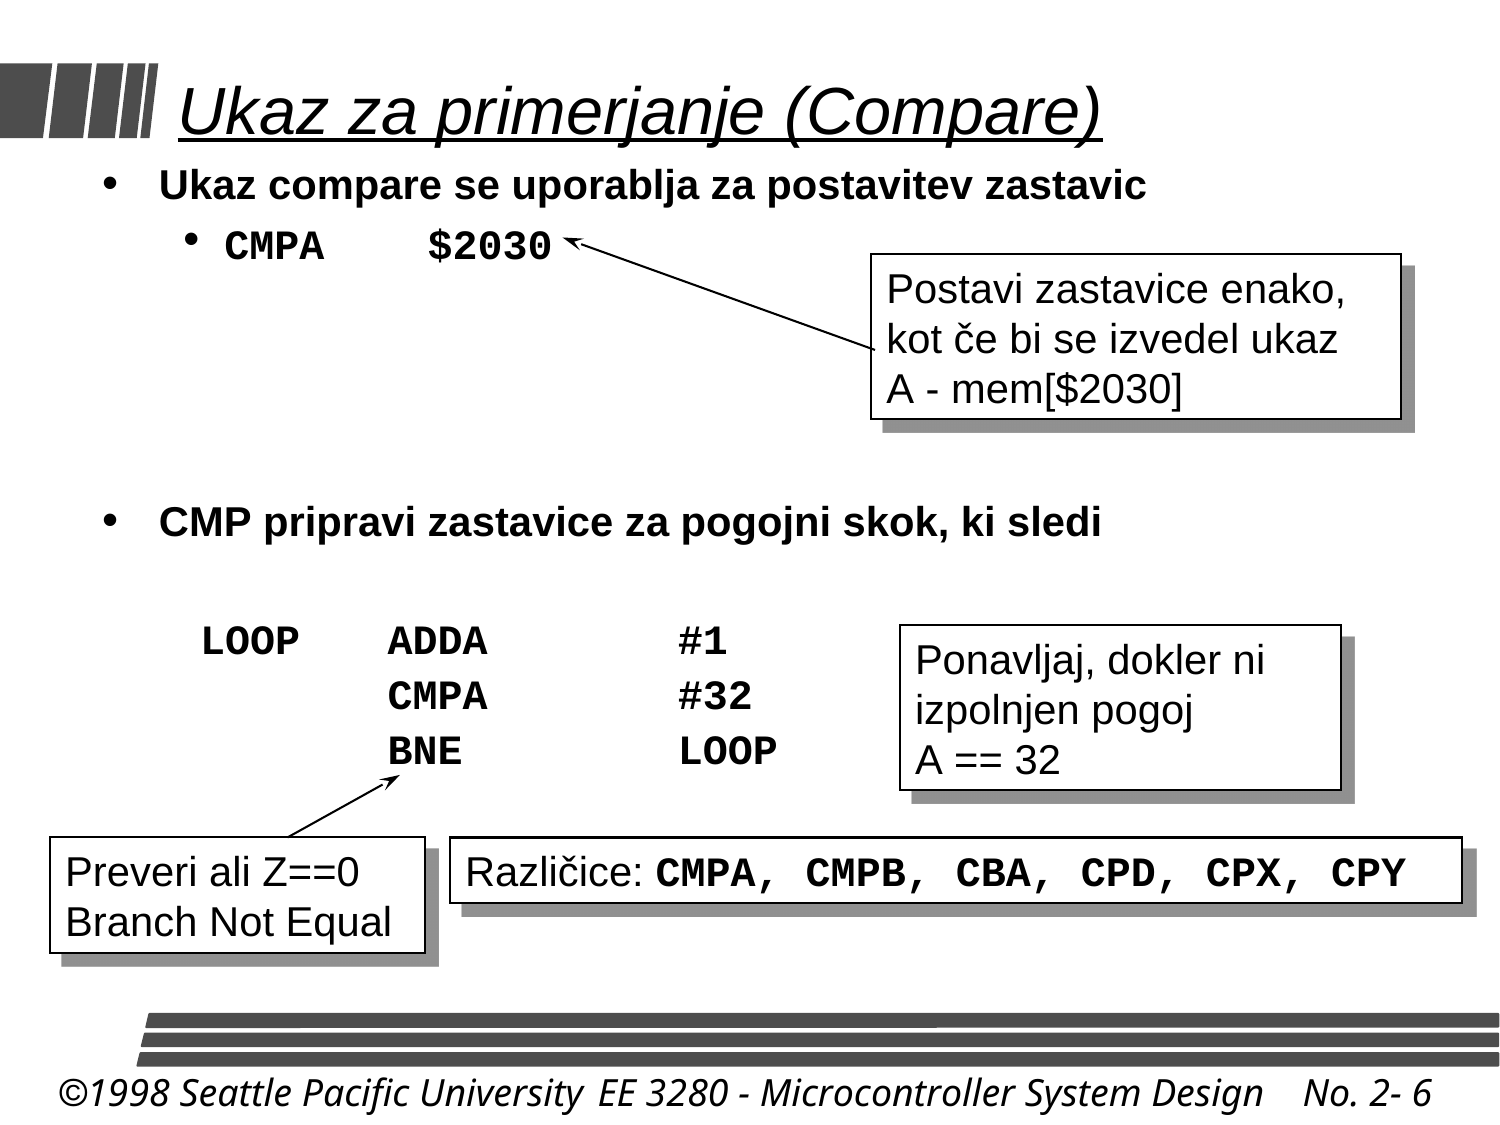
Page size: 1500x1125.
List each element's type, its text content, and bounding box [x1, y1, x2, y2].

text_box Ponavljaj, dokler ni izpolnjen pogoj A == 32 [899, 624, 1341, 791]
text_box LOOP ADDA #1 CMPA #32 BNE LOOP [184, 605, 794, 781]
text_box Različice: CMPA, CMPB, CBA, CPD, CPX, CPY [449, 837, 1463, 903]
list CMP pripravi zastavice za pogojni skok, ki sledi [87, 487, 1436, 622]
text_box Preveri ali Z==0 Branch Not Equal [50, 837, 426, 953]
title Ukaz za primerjanje (Compare) [162, 60, 1498, 156]
text_box Ukaz compare se uporablja za postavitev zastavic CMPA $2030 [87, 149, 1436, 285]
text_box Postavi zastavice enako, kot če bi se izvedel ukaz A - mem[$2030] [871, 285, 1401, 420]
